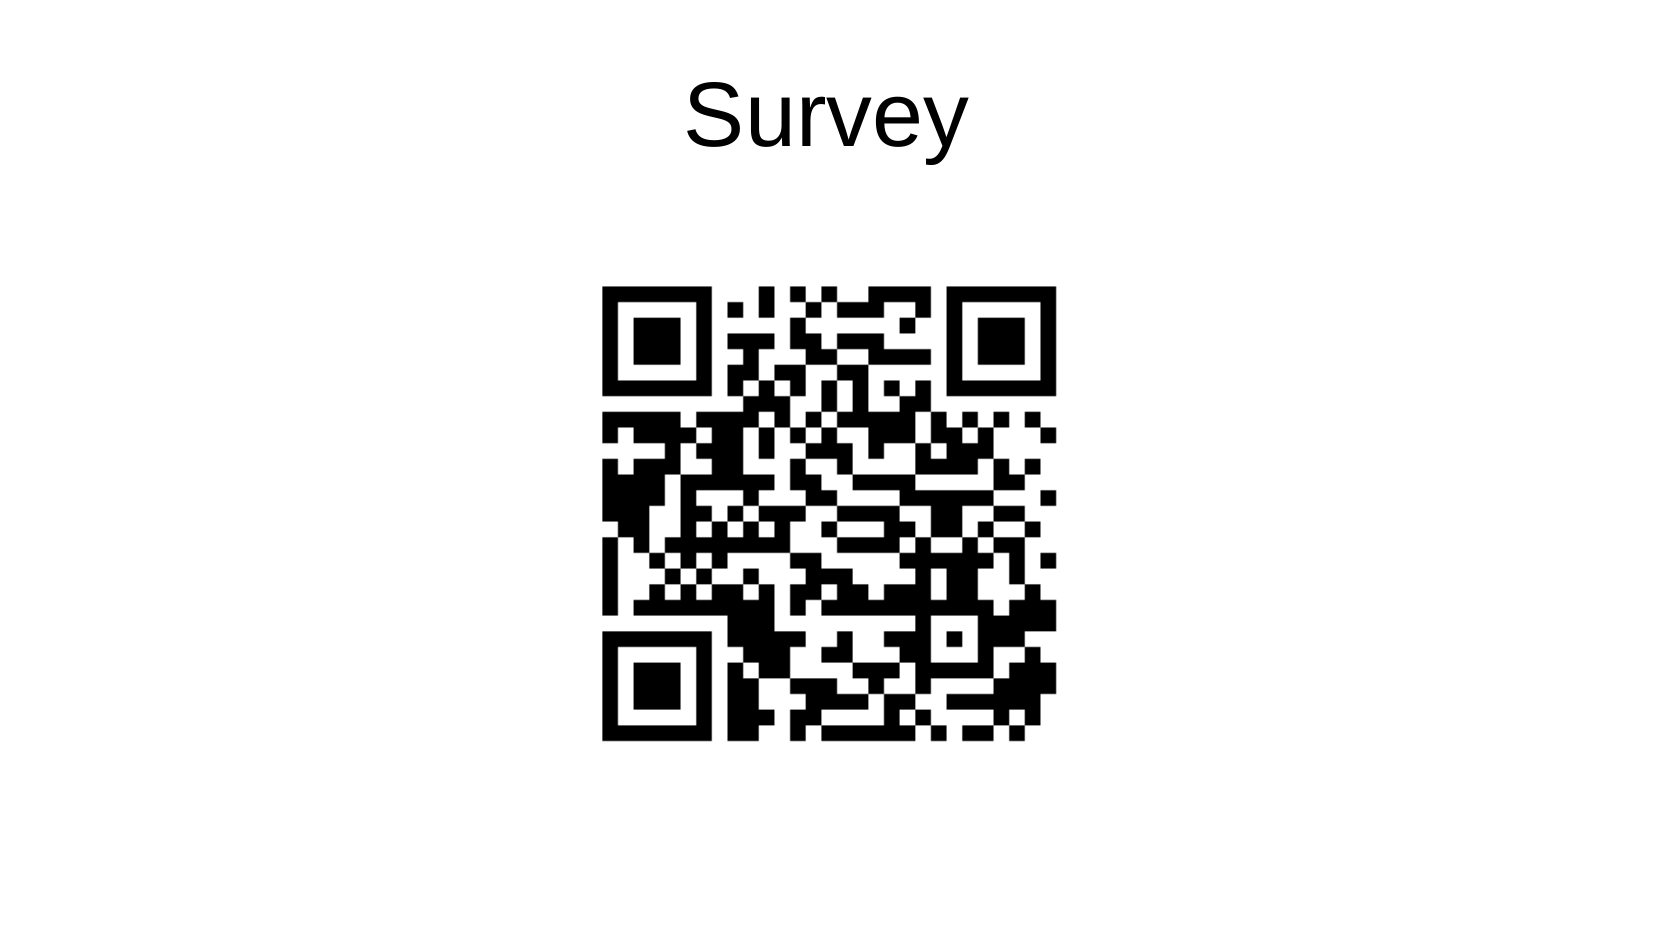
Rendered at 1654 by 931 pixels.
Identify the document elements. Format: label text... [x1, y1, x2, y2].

picture [540, 224, 1119, 804]
title Survey [82, 37, 1571, 193]
